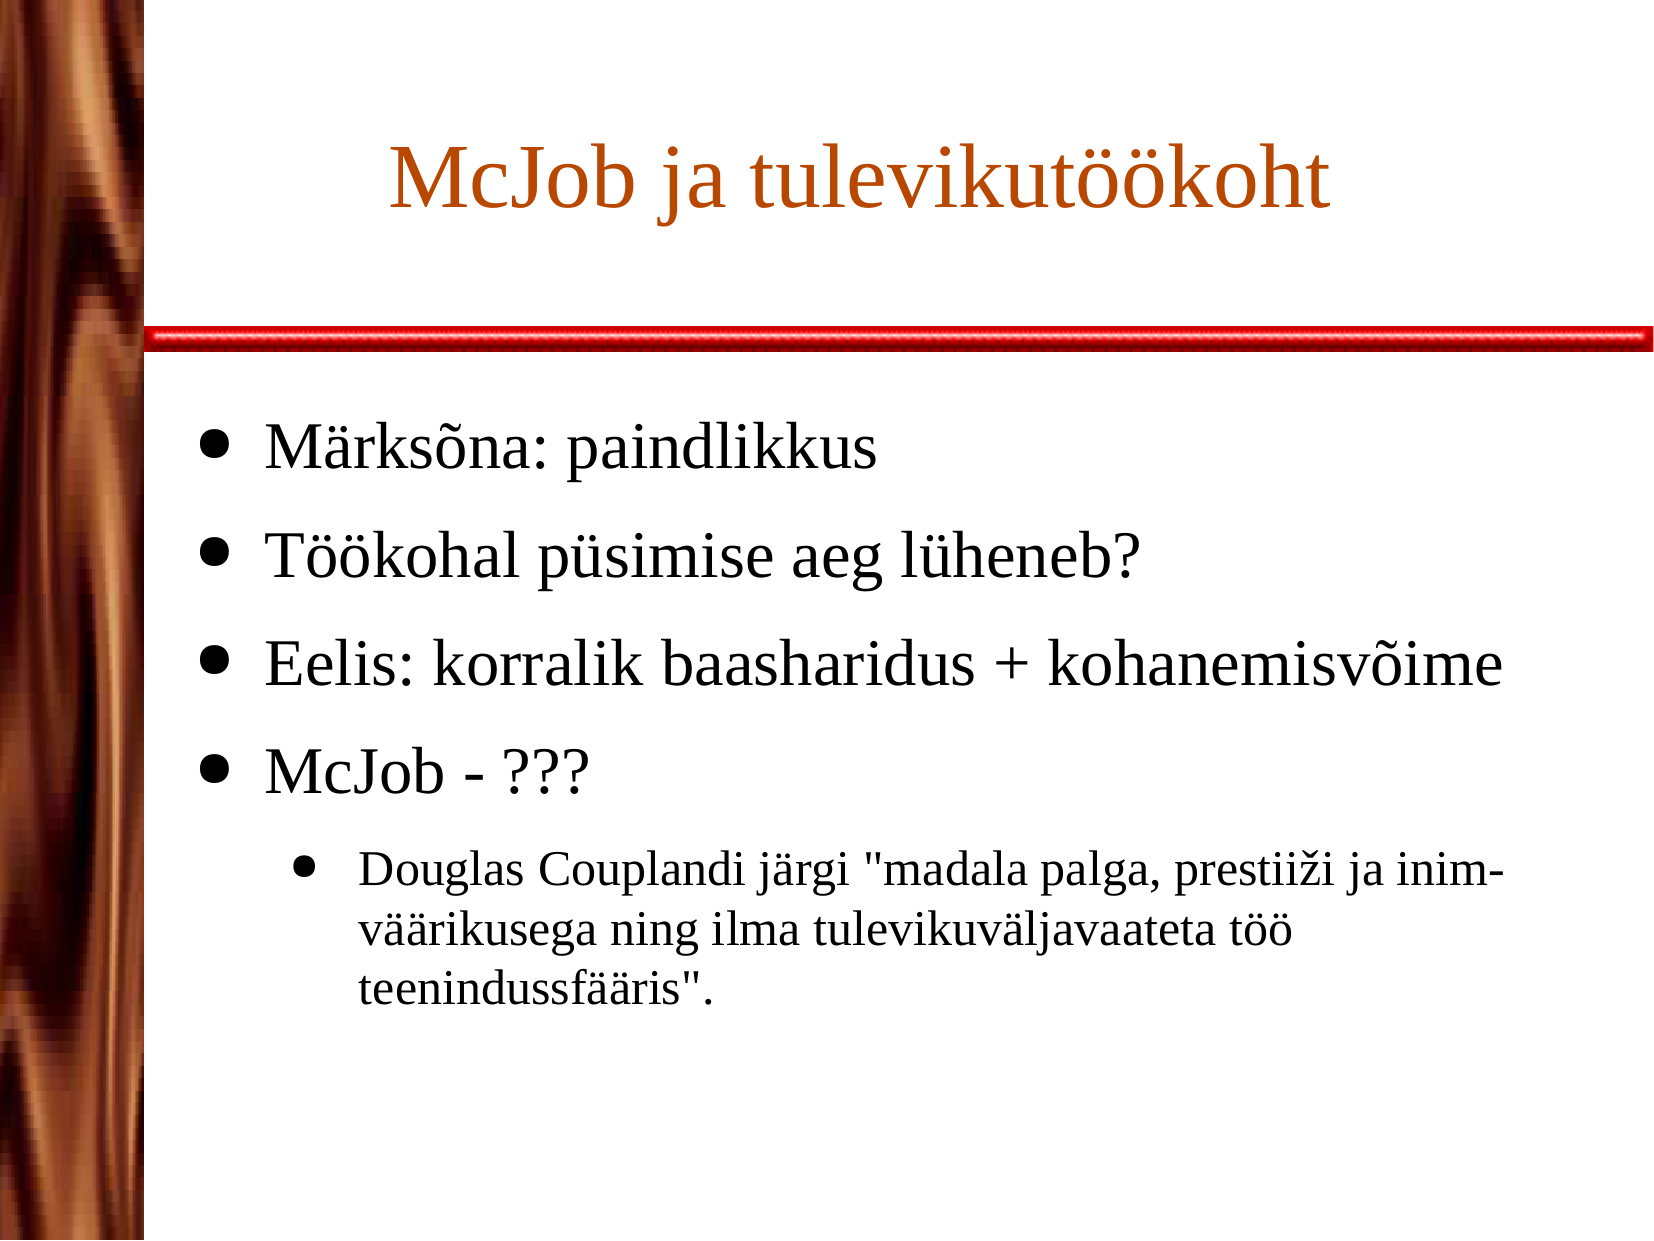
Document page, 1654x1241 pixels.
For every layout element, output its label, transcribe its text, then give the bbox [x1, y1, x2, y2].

picture [0, 0, 1654, 1240]
list Märksõna: paindlikkus Töökohal püsimise aeg lüheneb? Eelis: korralik baasharidus + kohanemisvõime McJob - ??? Douglas Couplandi järgi "madala palga, prestiiži ja inim- väärikusega ning ilma tulevikuväljavaateta töö teenindussfääris". [183, 408, 1595, 1190]
title McJob ja tulevikutöökoht [154, 72, 1567, 279]
